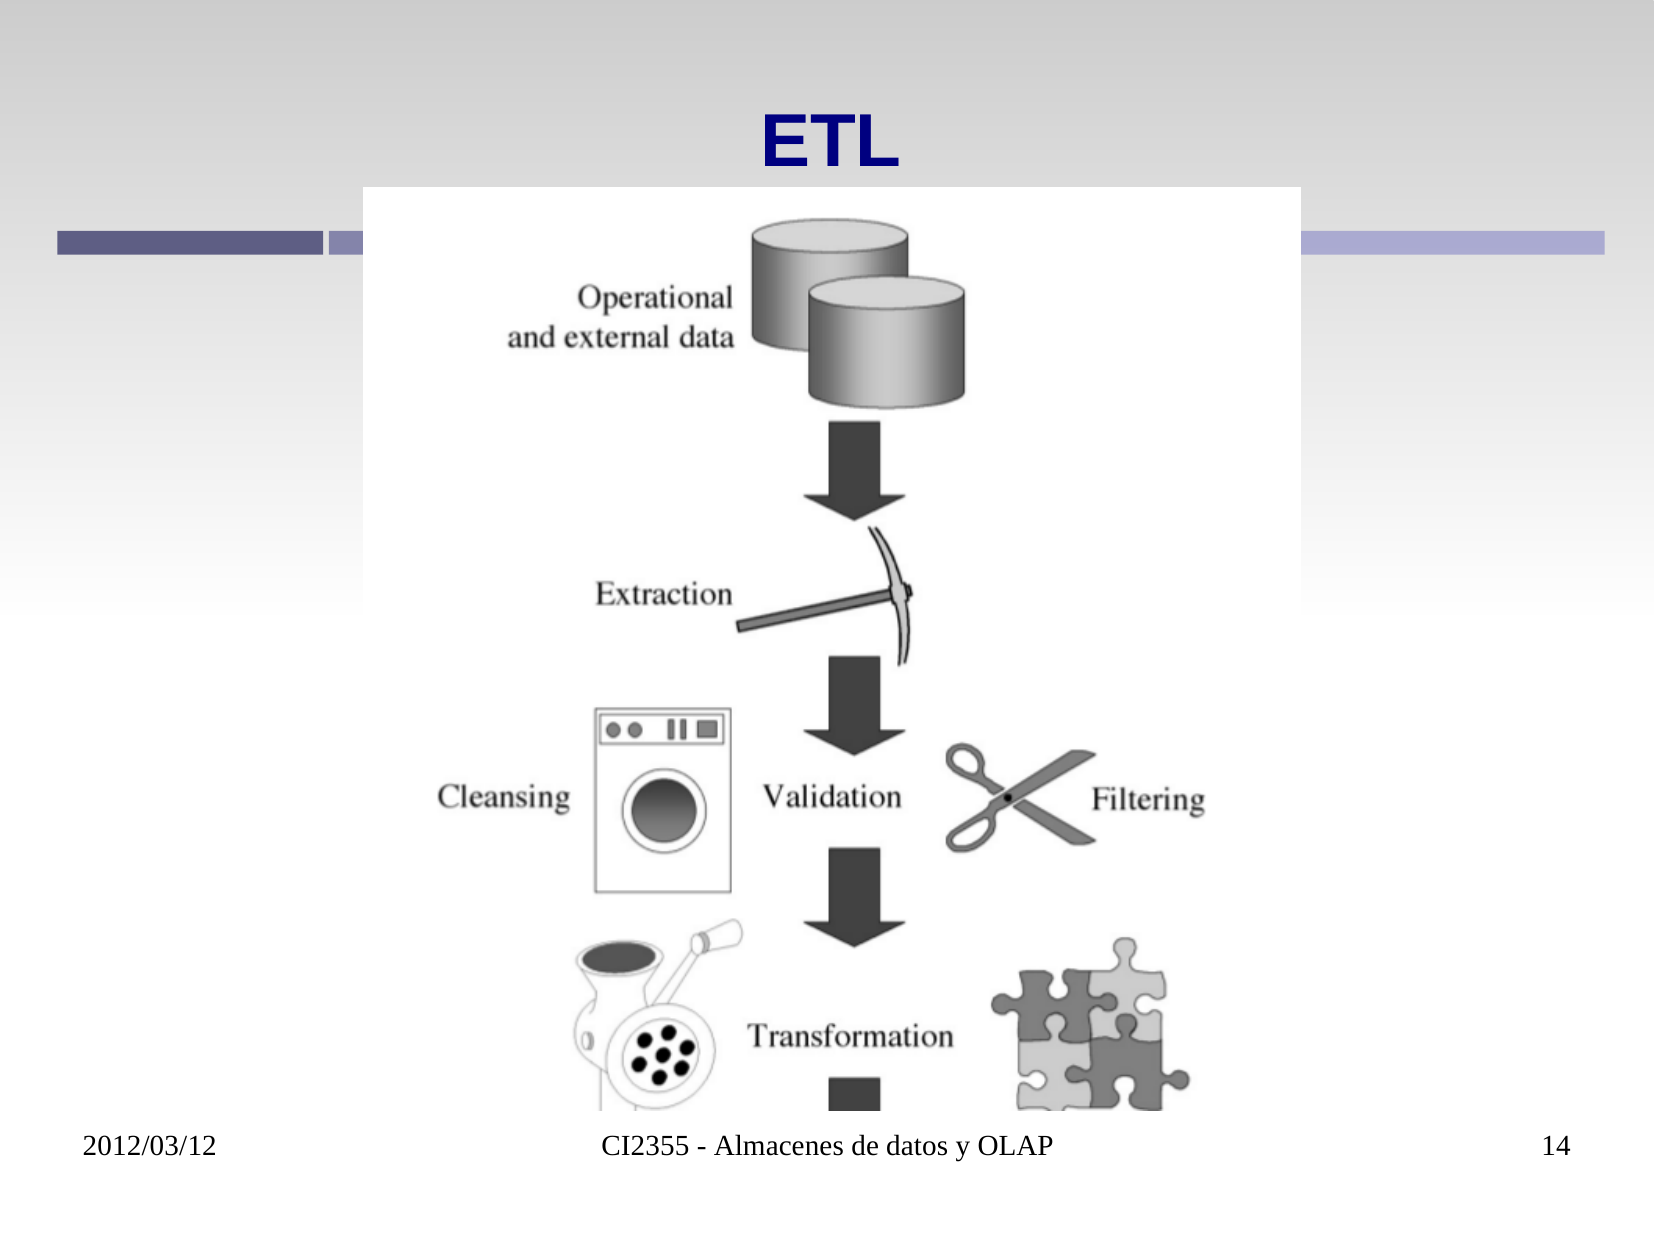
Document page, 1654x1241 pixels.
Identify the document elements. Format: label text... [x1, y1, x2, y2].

title ETL [86, 55, 1576, 226]
picture [363, 187, 1301, 1111]
